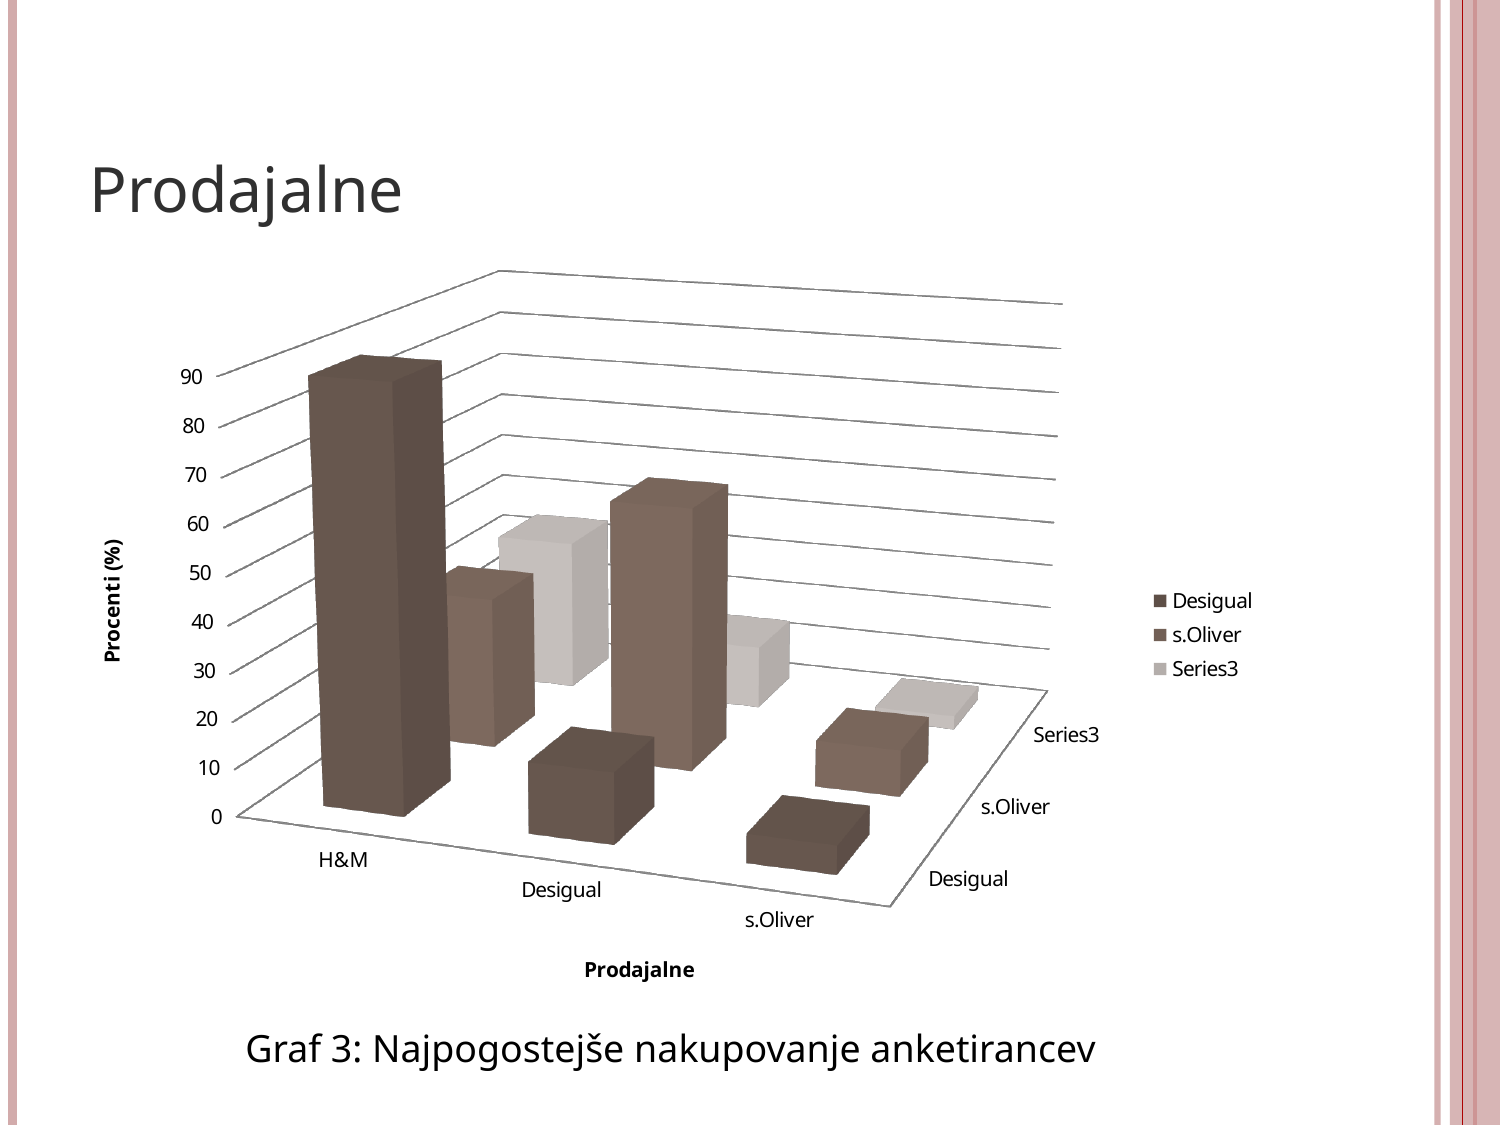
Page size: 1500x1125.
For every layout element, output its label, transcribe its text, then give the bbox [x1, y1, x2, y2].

text_box Graf 3: Najpogostejše nakupovanje anketirancev [230, 1017, 1124, 1078]
title Prodajalne [75, 45, 1300, 233]
chart [64, 255, 1272, 1015]
